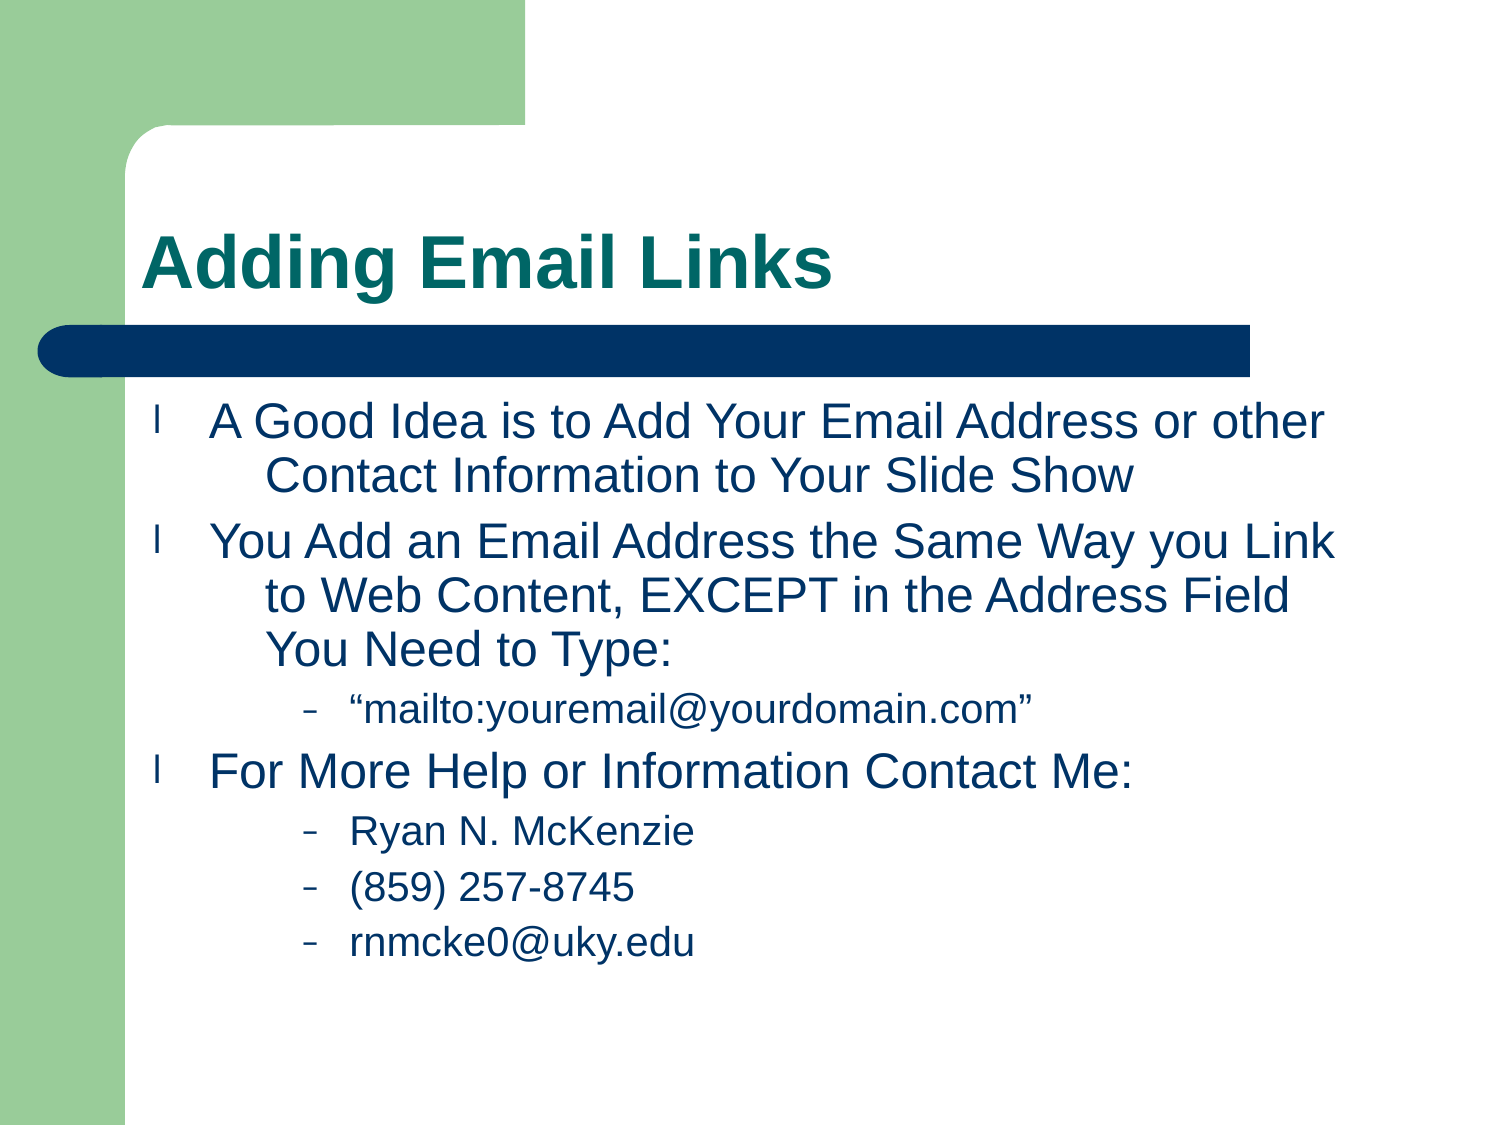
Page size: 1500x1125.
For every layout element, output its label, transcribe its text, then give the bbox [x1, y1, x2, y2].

list A Good Idea is to Add Your Email Address or other Contact Information to Your Slide Show You Add an Email Address the Same Way you Link to Web Content, EXCEPT in the Address Field You Need to Type: “mailto:youremail@yourdomain.com” For More Help or Information Contact Me: Ryan N. McKenzie (859) 257-8745 rnmcke0@uky.edu [137, 387, 1400, 999]
title Adding Email Links [125, 125, 1426, 313]
